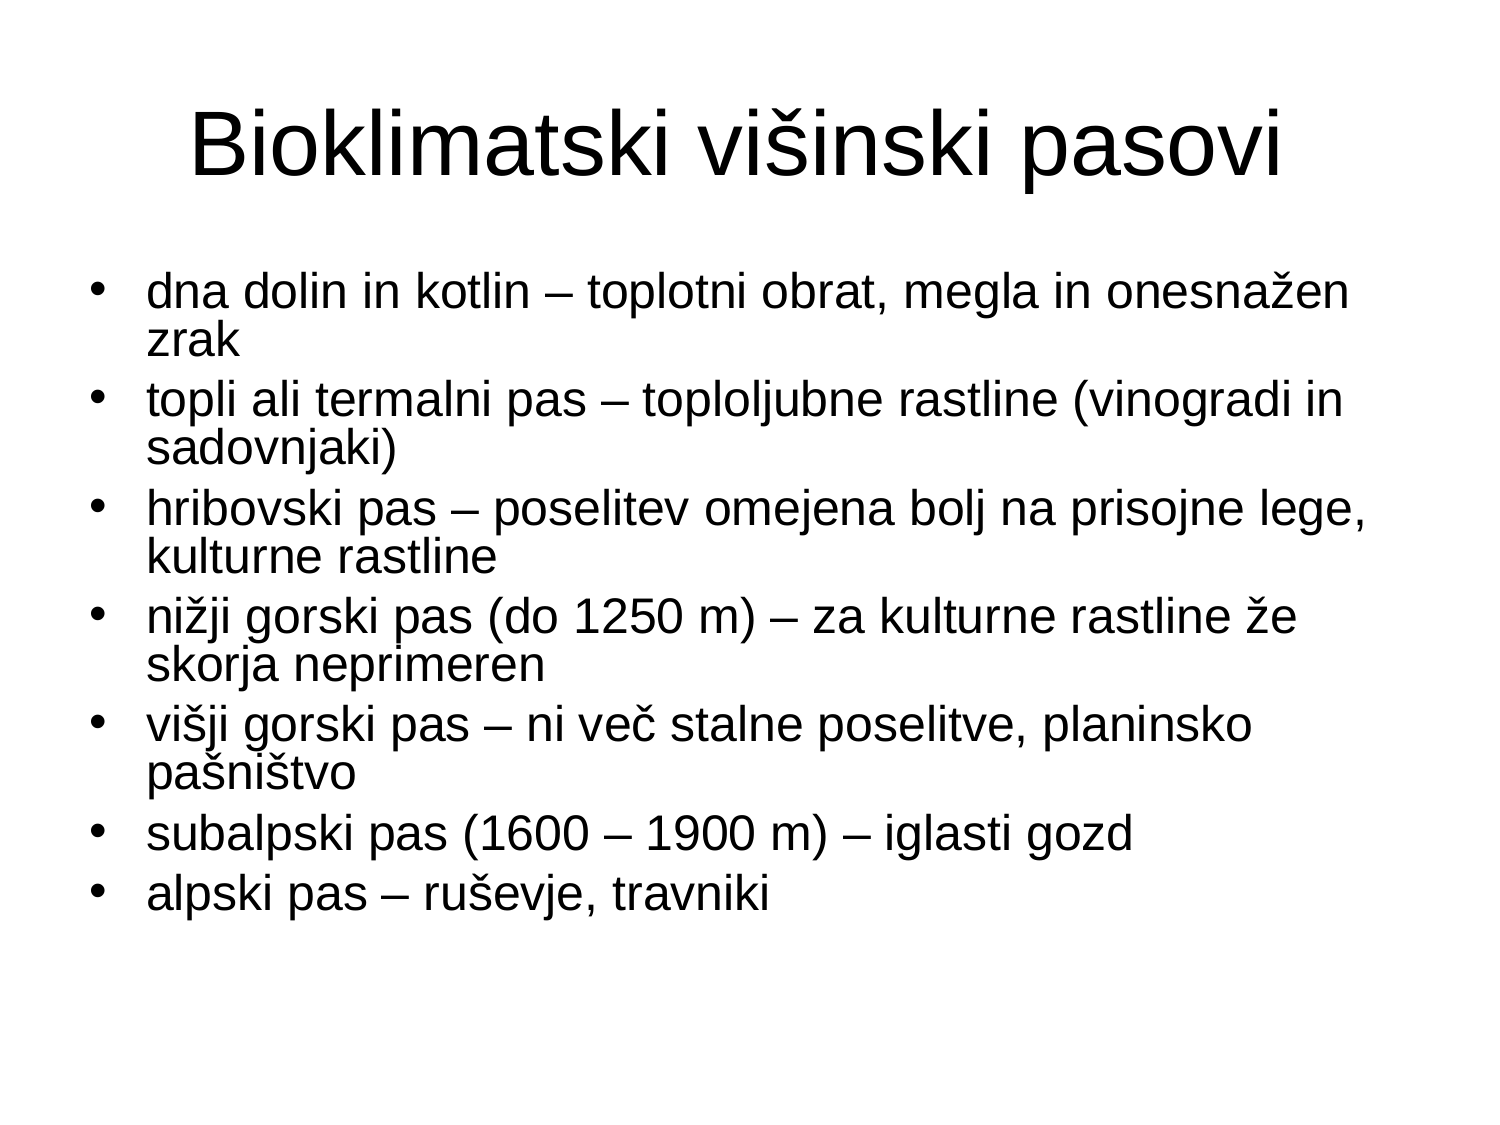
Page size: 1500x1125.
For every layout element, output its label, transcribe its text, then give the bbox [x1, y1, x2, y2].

list dna dolin in kotlin – toplotni obrat, megla in onesnažen zrak topli ali termalni pas – toploljubne rastline (vinogradi in sadovnjaki) hribovski pas – poselitev omejena bolj na prisojne lege, kulturne rastline nižji gorski pas (do 1250 m) – za kulturne rastline že skorja neprimeren višji gorski pas – ni več stalne poselitve, planinsko pašništvo subalpski pas (1600 – 1900 m) – iglasti gozd alpski pas – ruševje, travniki [75, 262, 1426, 1006]
title Bioklimatski višinski pasovi [75, 45, 1426, 233]
